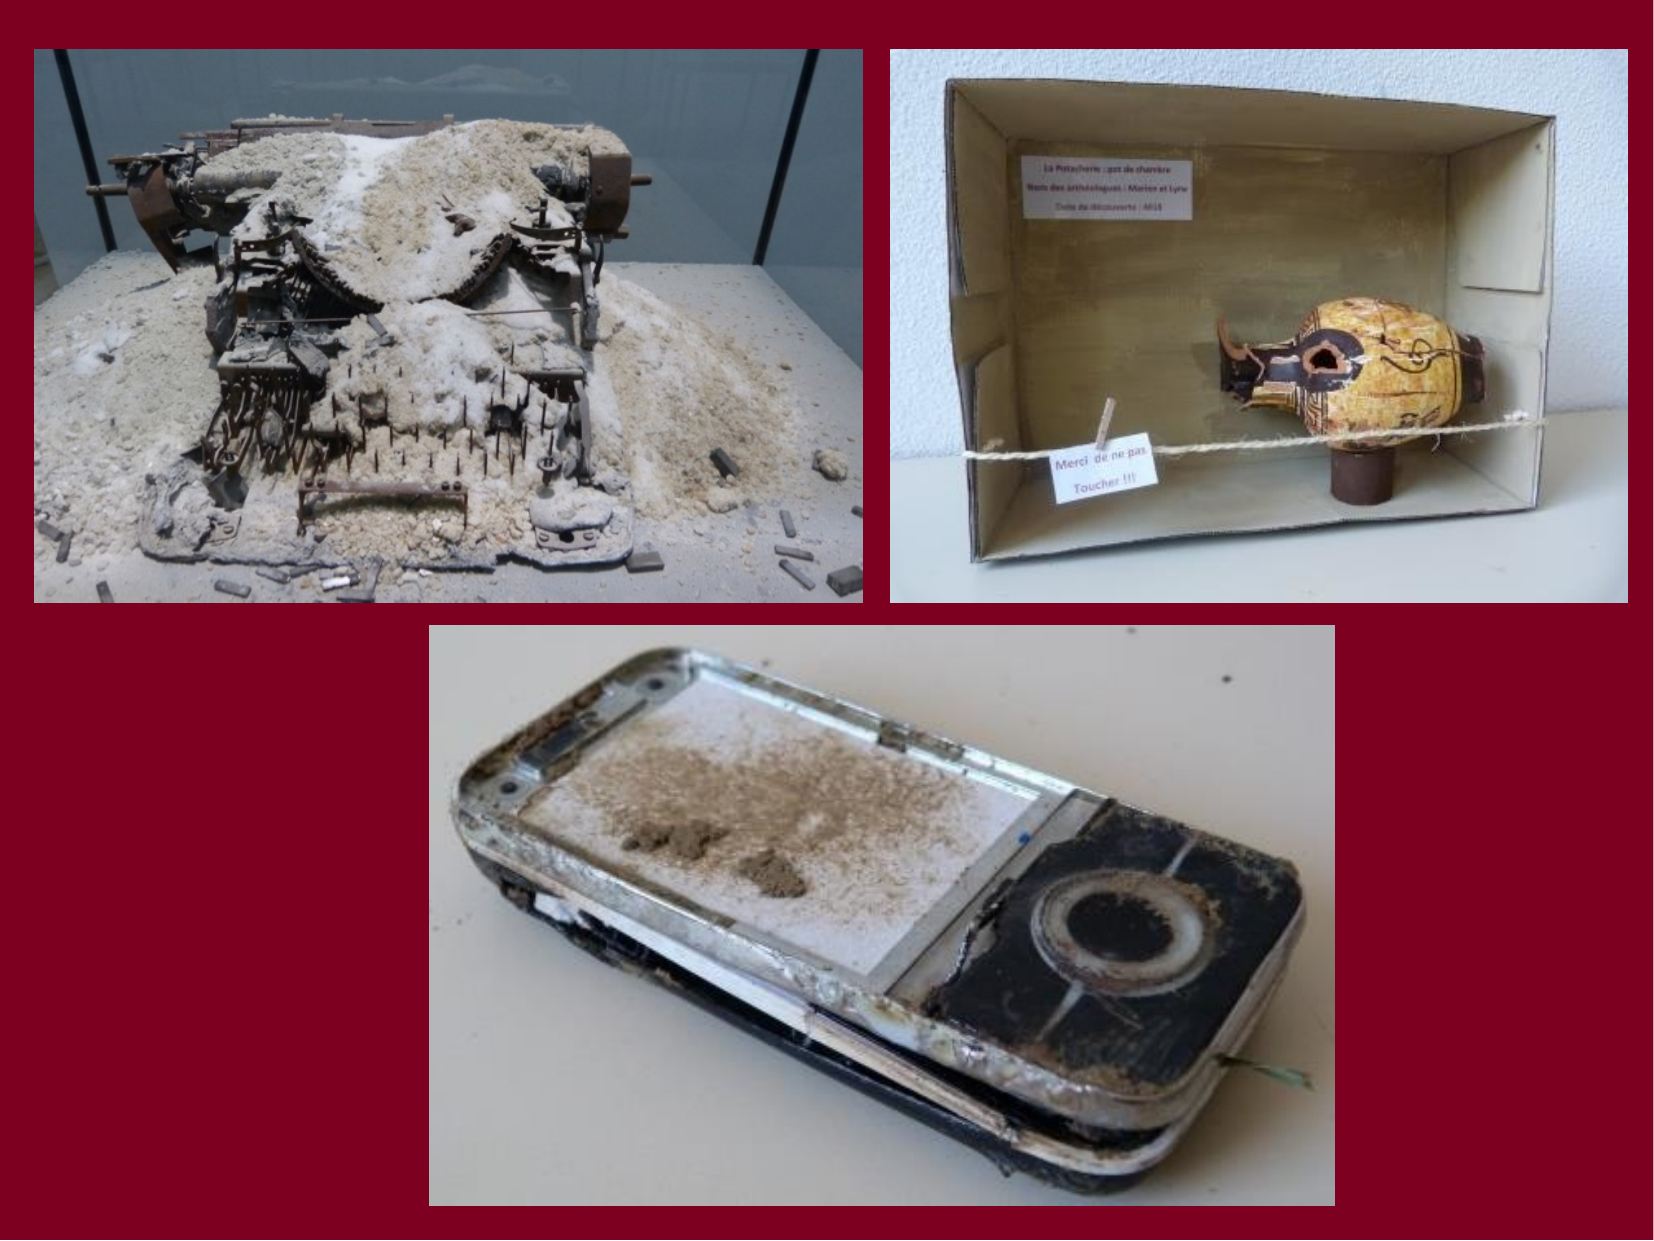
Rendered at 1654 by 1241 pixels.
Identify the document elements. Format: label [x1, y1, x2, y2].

picture [890, 49, 1628, 603]
picture [429, 625, 1335, 1206]
picture [34, 49, 863, 603]
